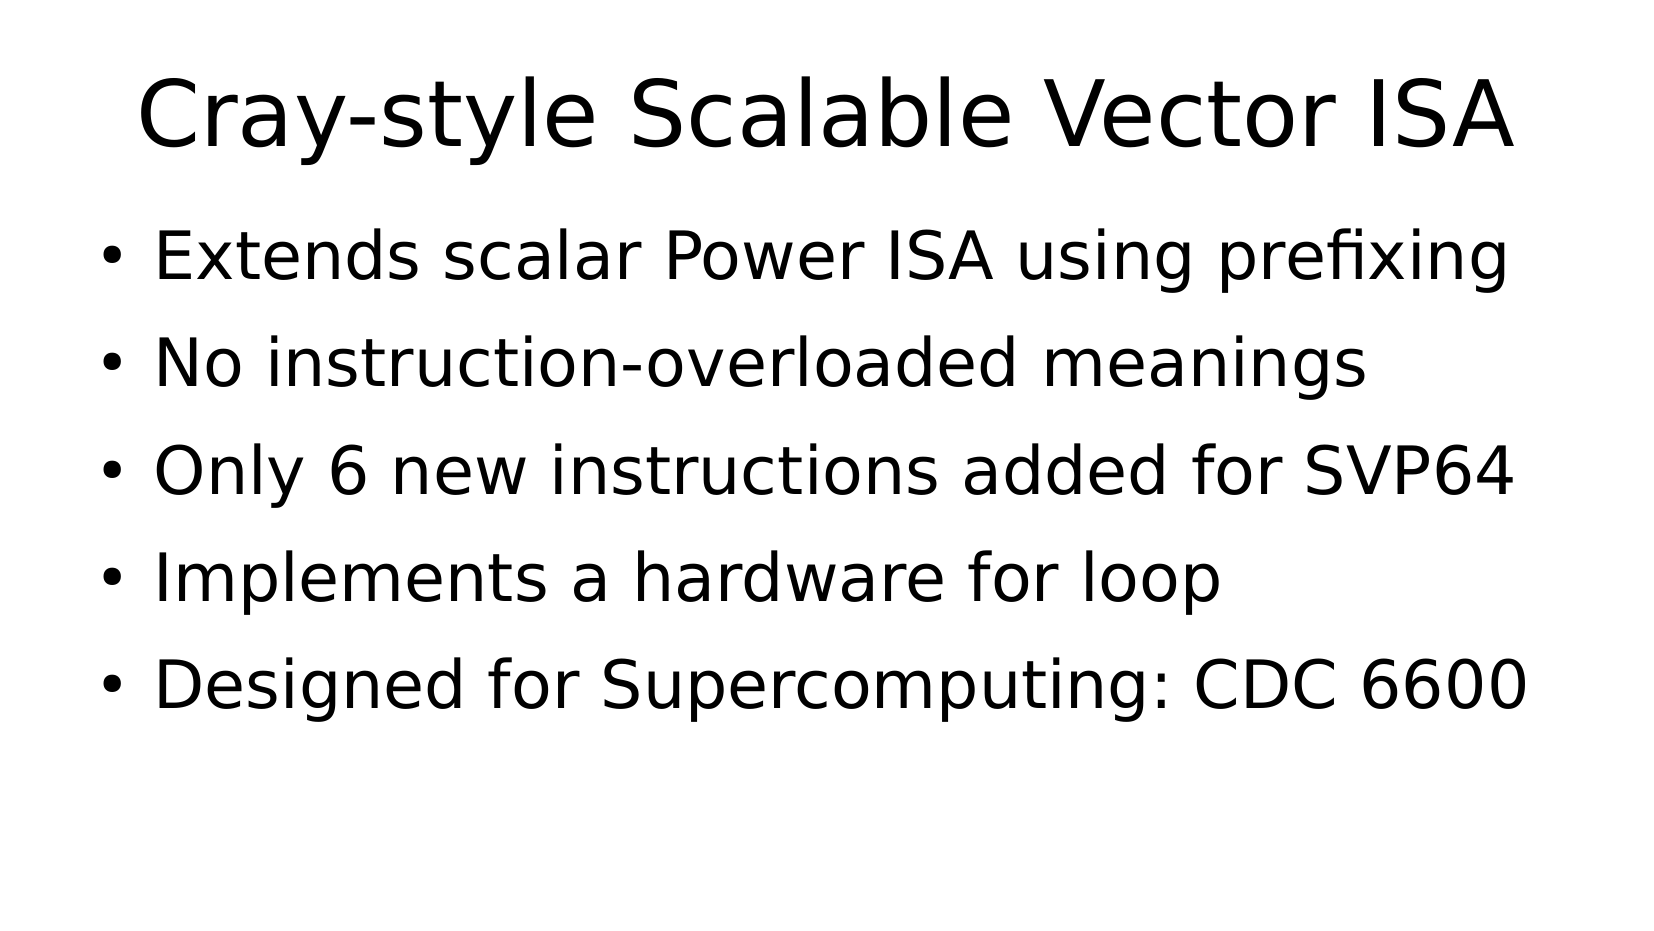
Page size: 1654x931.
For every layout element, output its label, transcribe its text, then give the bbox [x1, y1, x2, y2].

list Extends scalar Power ISA using prefixing No instruction-overloaded meanings Only 6 new instructions added for SVP64 Implements a hardware for loop Designed for Supercomputing: CDC 6600 [82, 217, 1571, 758]
title Cray-style Scalable Vector ISA [82, 37, 1571, 193]
